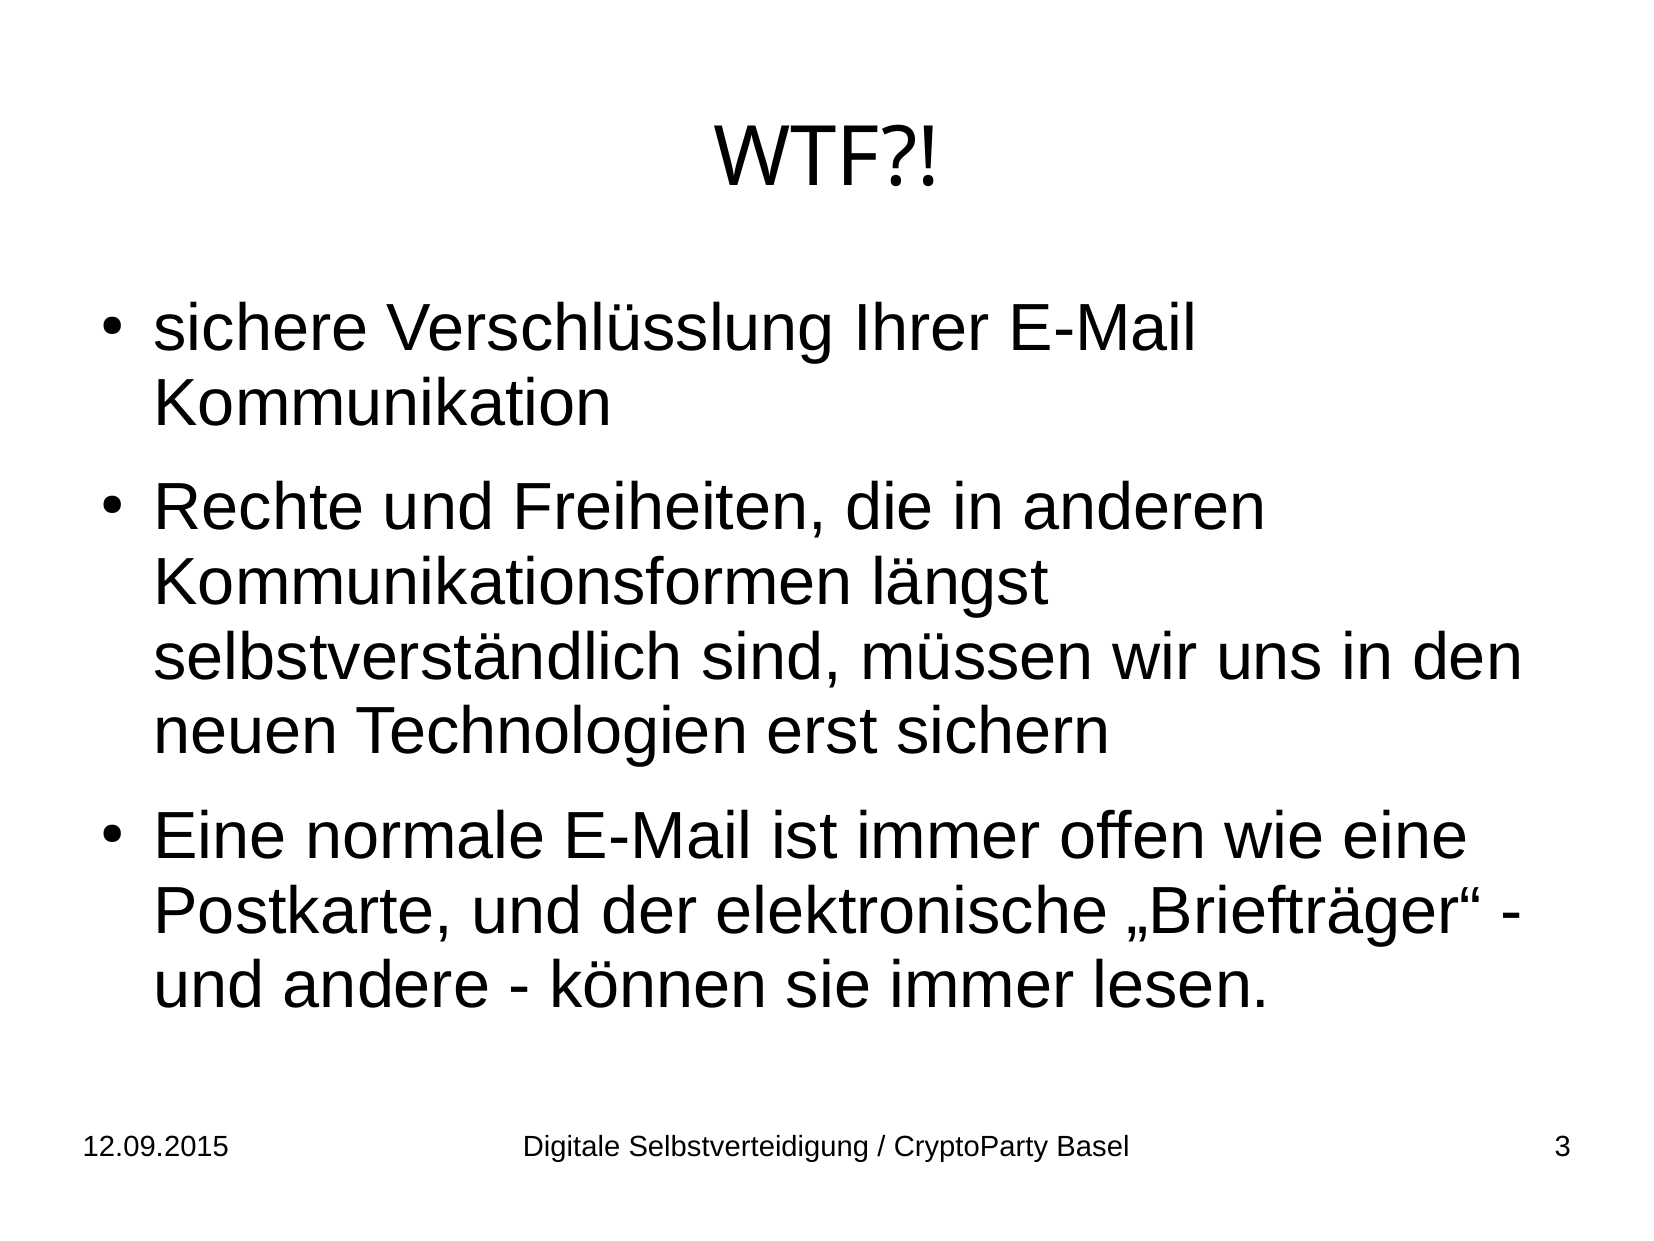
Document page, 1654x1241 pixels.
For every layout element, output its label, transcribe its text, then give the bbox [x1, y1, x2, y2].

title WTF?! [82, 49, 1571, 257]
list sichere Verschlüsslung Ihrer E-Mail Kommunikation Rechte und Freiheiten, die in anderen Kommunikationsformen längst selbstverständlich sind, müssen wir uns in den neuen Technologien erst sichern Eine normale E-Mail ist immer offen wie eine Postkarte, und der elektronische „Briefträger“ - und andere - können sie immer lesen. [82, 290, 1571, 1023]
